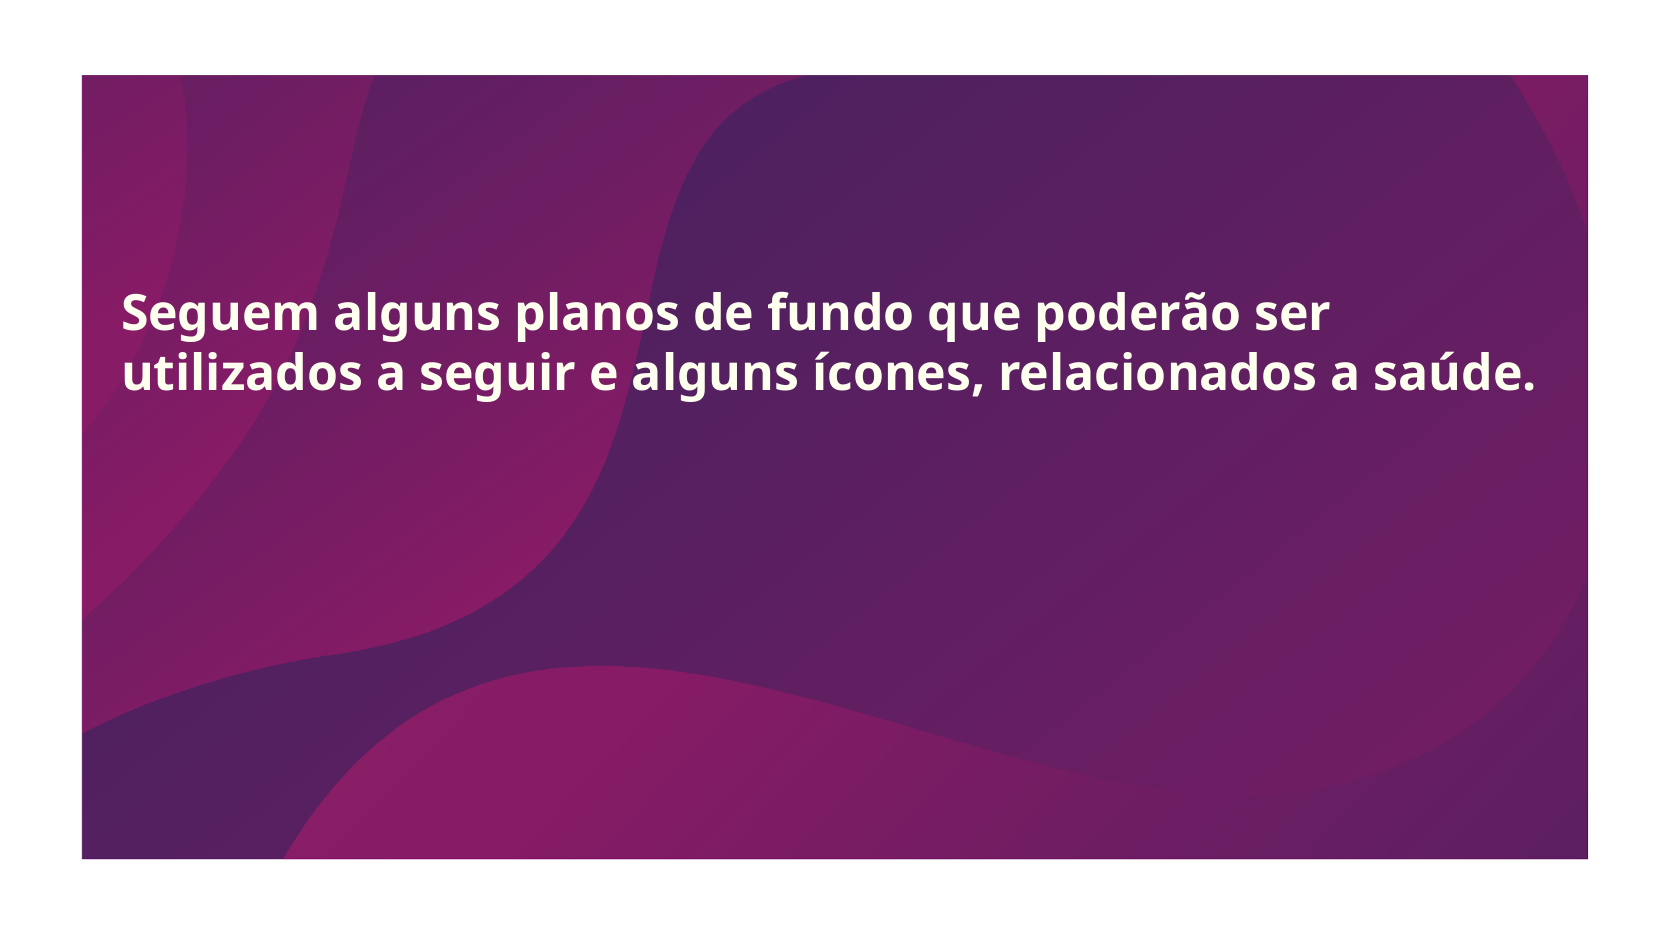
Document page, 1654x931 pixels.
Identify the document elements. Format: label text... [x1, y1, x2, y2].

picture [0, 0, 1654, 931]
text_box Seguem alguns planos de fundo que poderão ser utilizados a seguir e alguns ícones, relacionados a saúde. [106, 273, 1559, 533]
